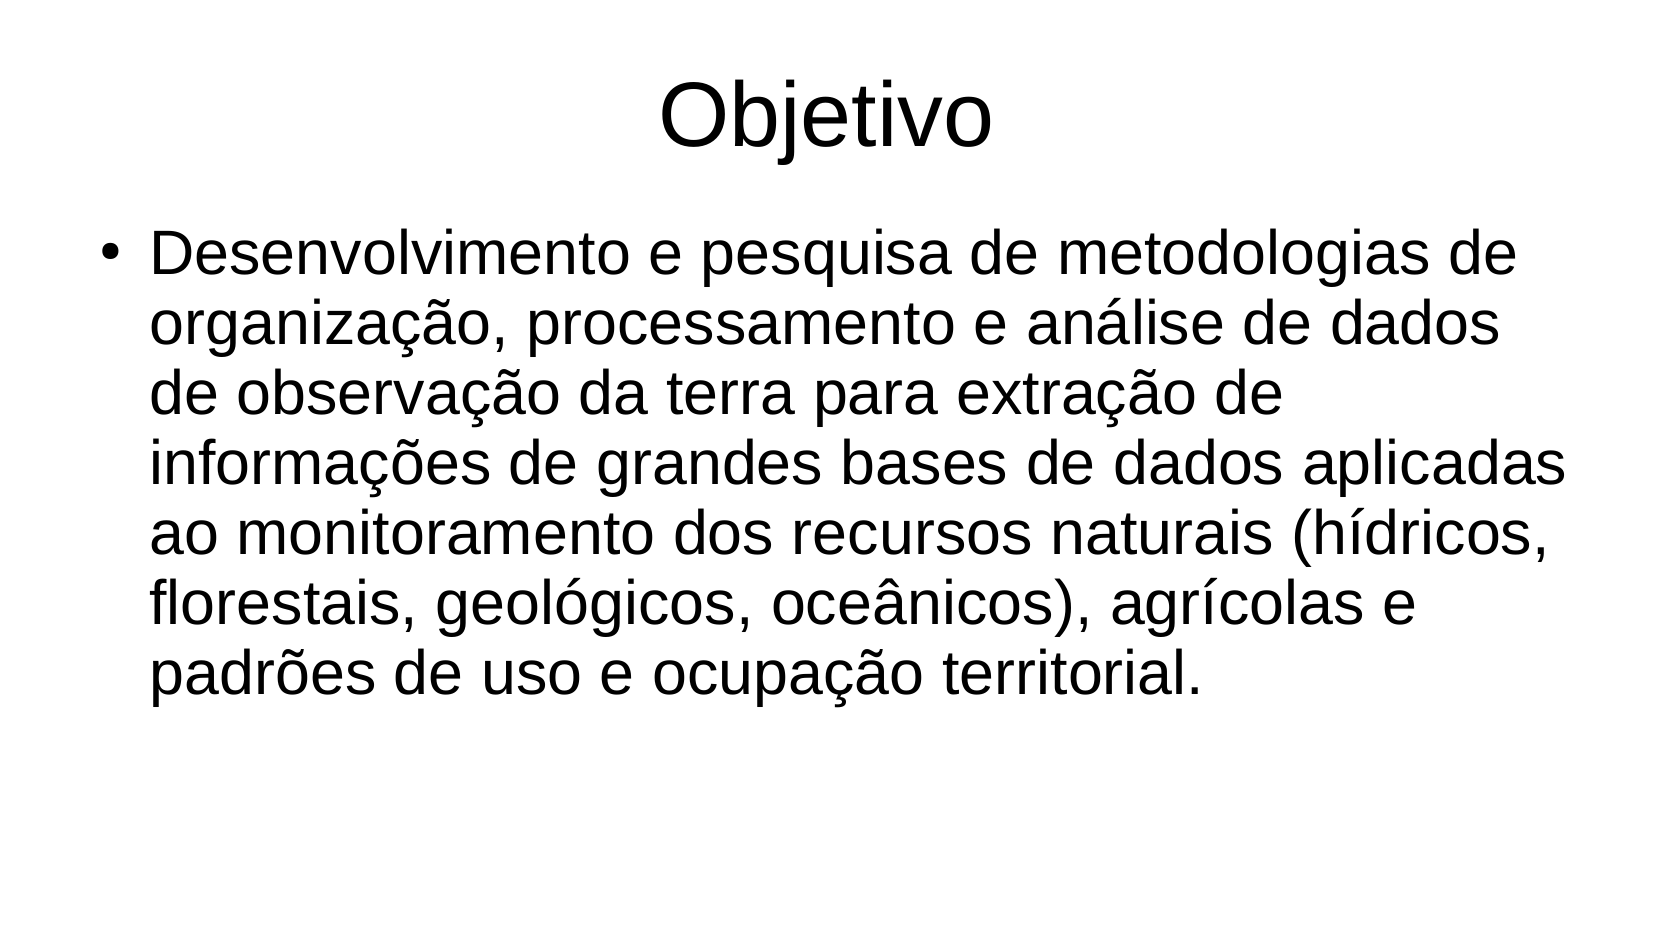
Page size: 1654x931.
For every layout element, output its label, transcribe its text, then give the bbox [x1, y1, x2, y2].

title Objetivo [82, 37, 1571, 193]
list Desenvolvimento e pesquisa de metodologias de organização, processamento e análise de dados de observação da terra para extração de informações de grandes bases de dados aplicadas ao monitoramento dos recursos naturais (hídricos, florestais, geológicos, oceânicos), agrícolas e padrões de uso e ocupação territorial. [82, 217, 1571, 758]
